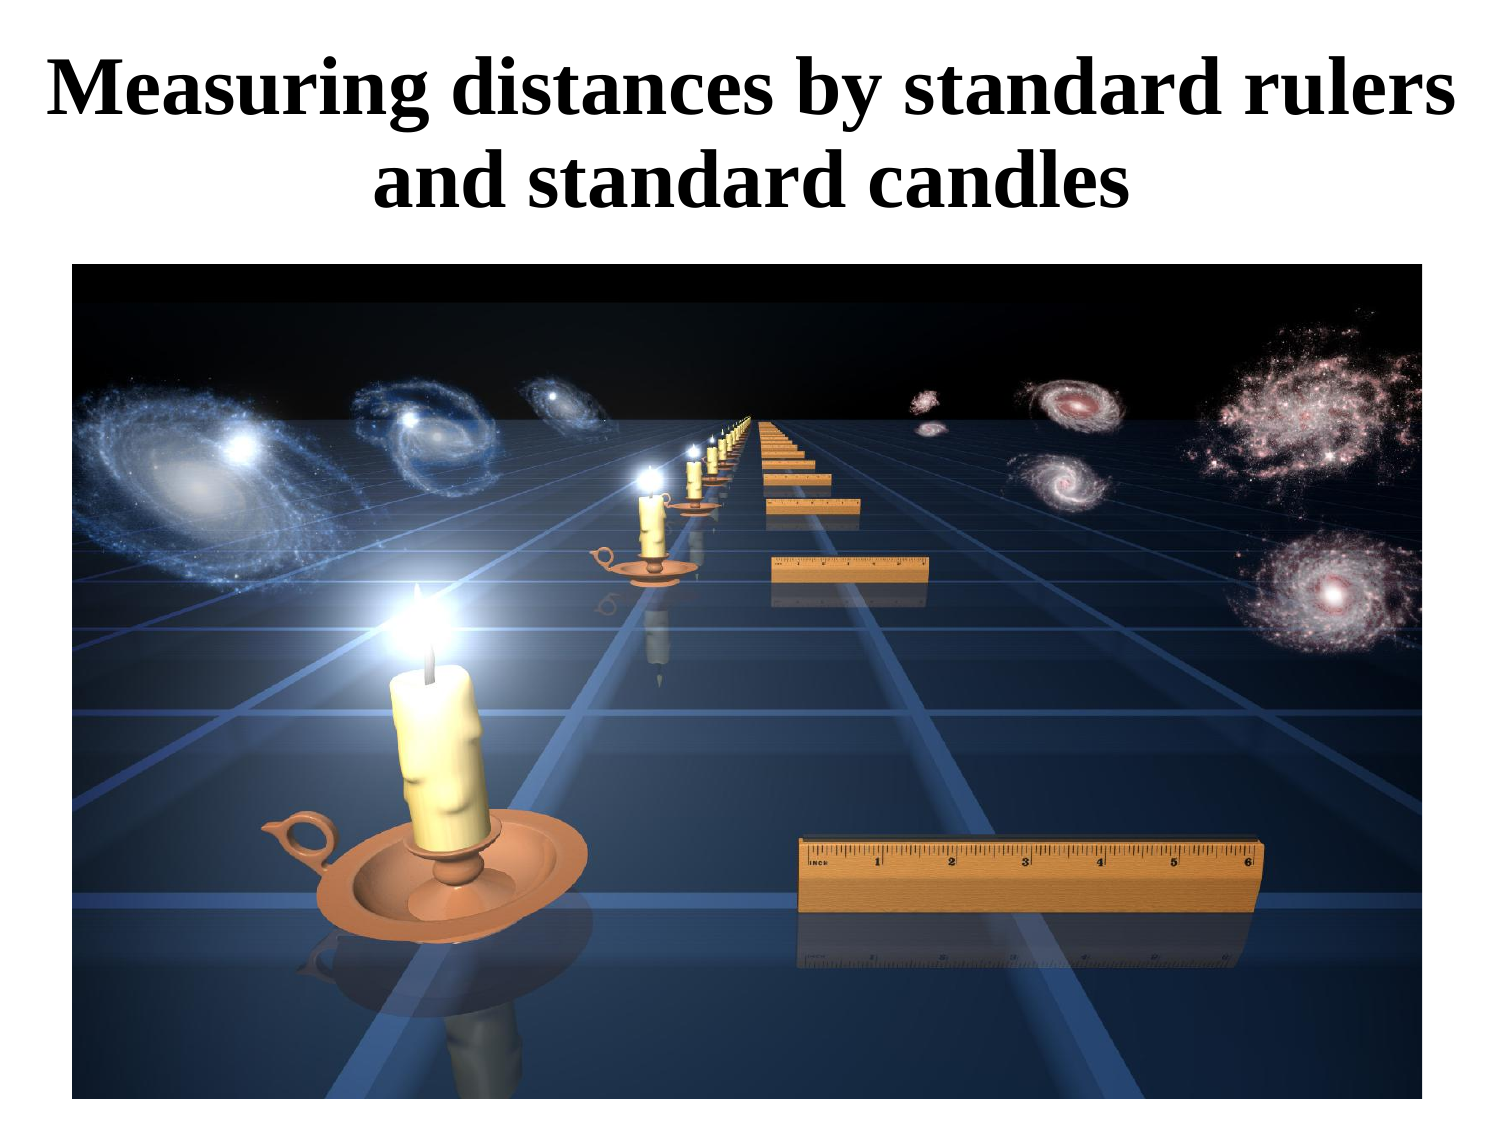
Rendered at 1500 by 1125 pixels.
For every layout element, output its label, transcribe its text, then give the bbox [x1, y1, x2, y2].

title Measuring distances by standard rulers and standard candles [39, 39, 1465, 227]
picture [72, 264, 1423, 1099]
